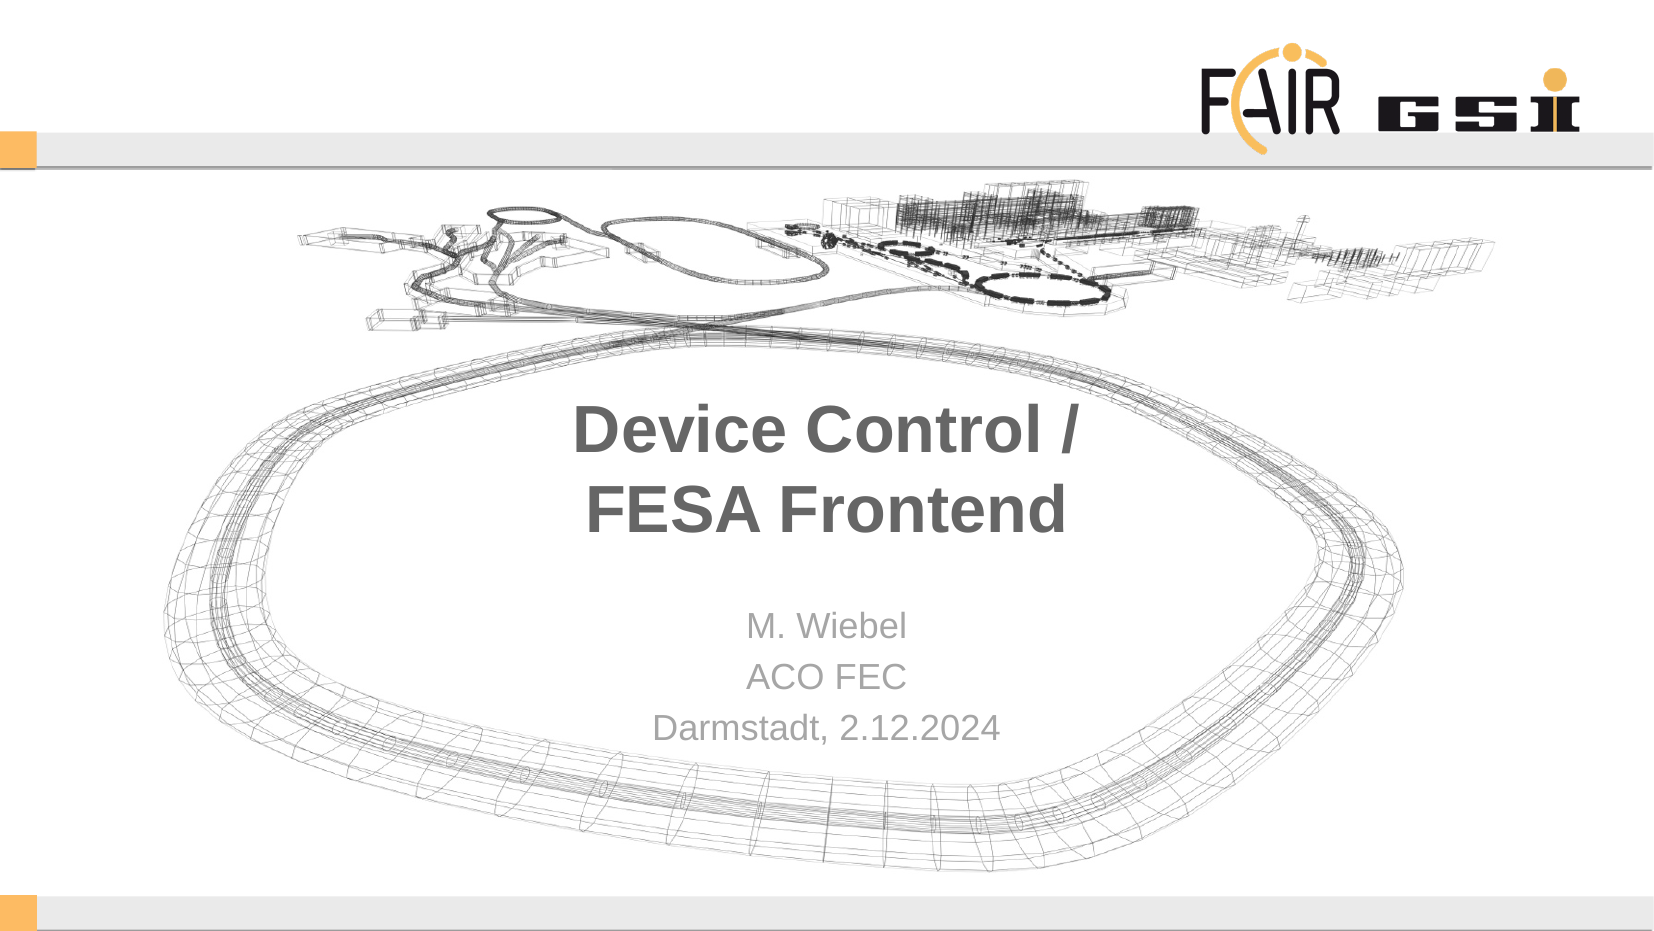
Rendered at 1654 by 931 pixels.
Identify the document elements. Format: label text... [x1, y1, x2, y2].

picture [147, 176, 1506, 878]
picture [1376, 65, 1581, 132]
subtitle M. Wiebel ACO FEC Darmstadt, 2.12.2024 [437, 594, 1216, 756]
picture [1200, 40, 1341, 157]
title Device Control / FESA Frontend [437, 447, 1216, 554]
